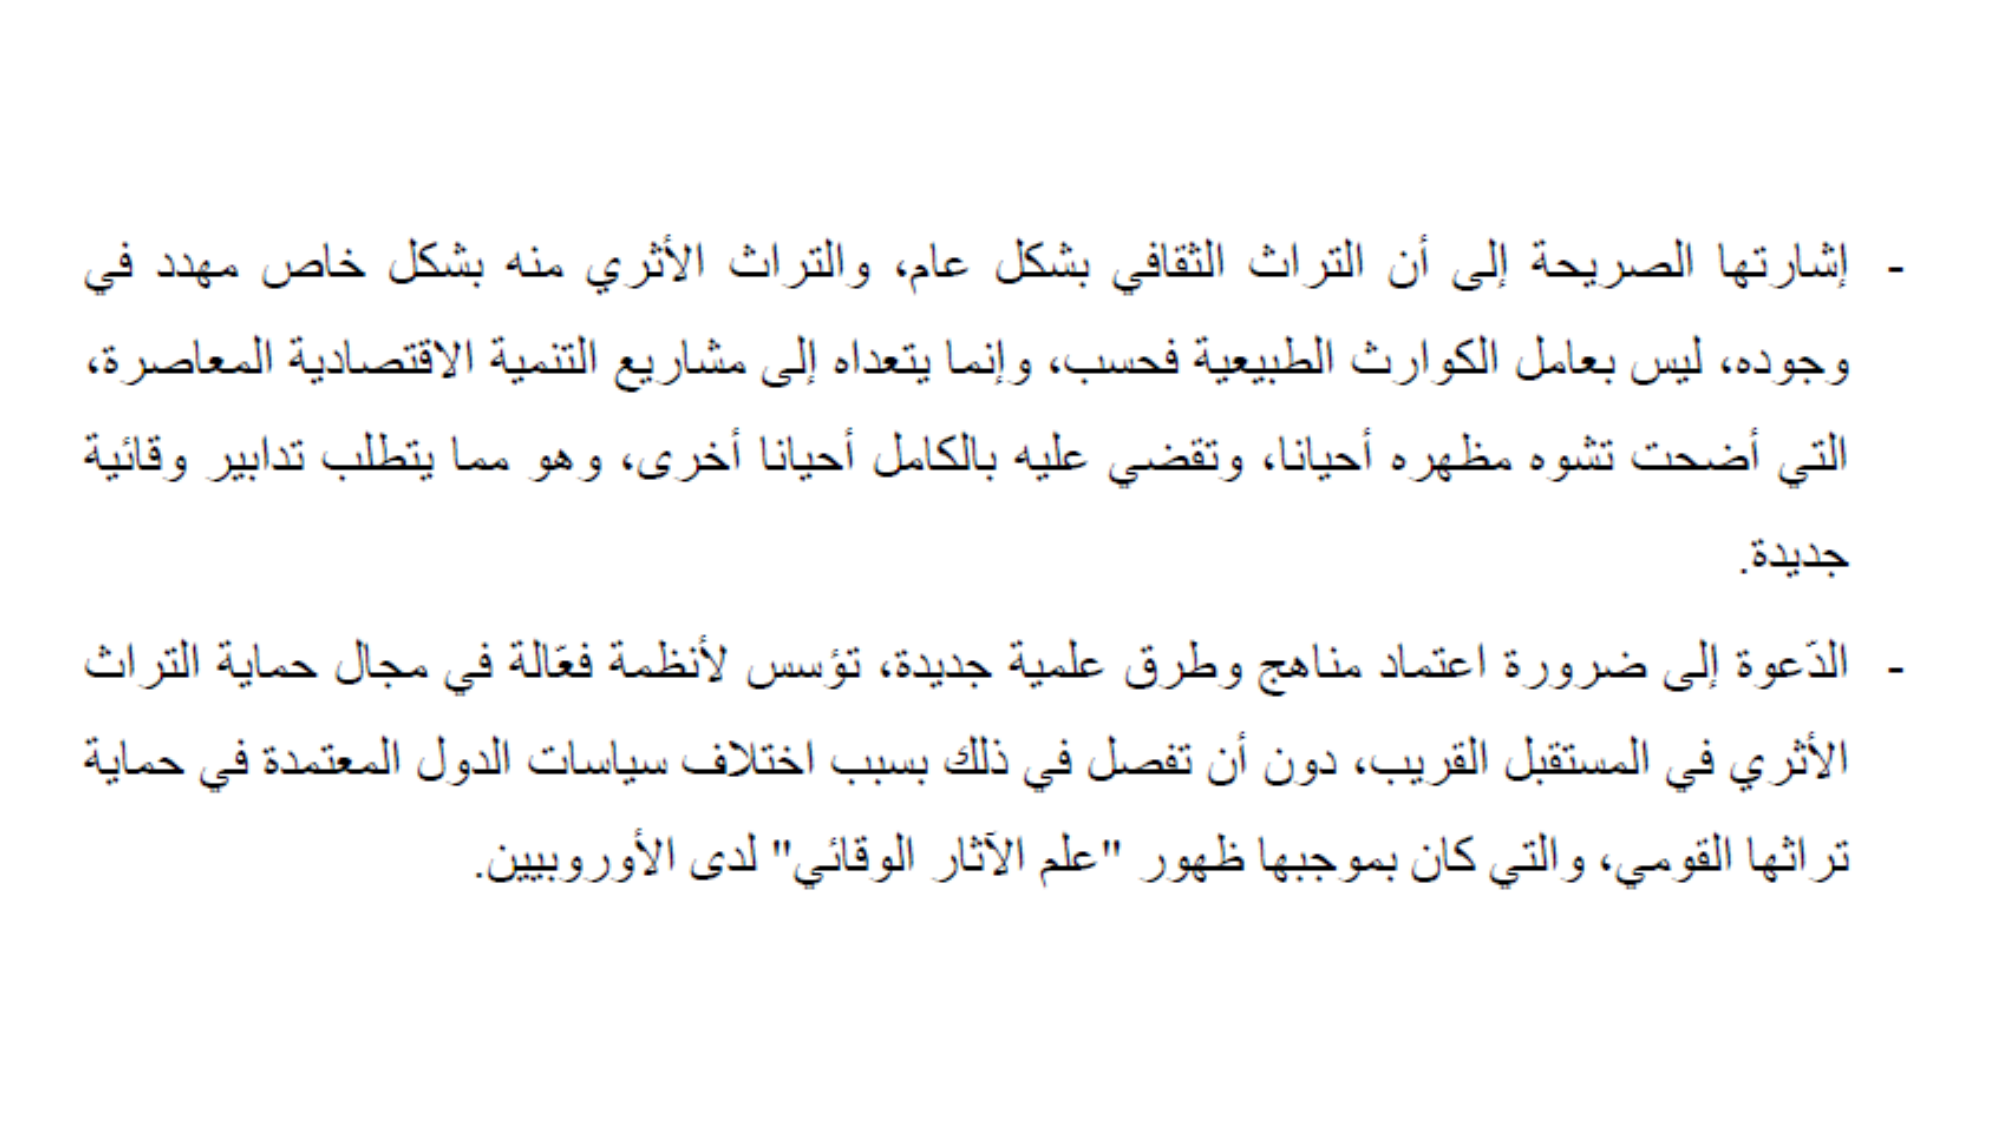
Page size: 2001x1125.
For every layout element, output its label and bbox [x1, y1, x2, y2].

picture [24, 209, 1970, 914]
